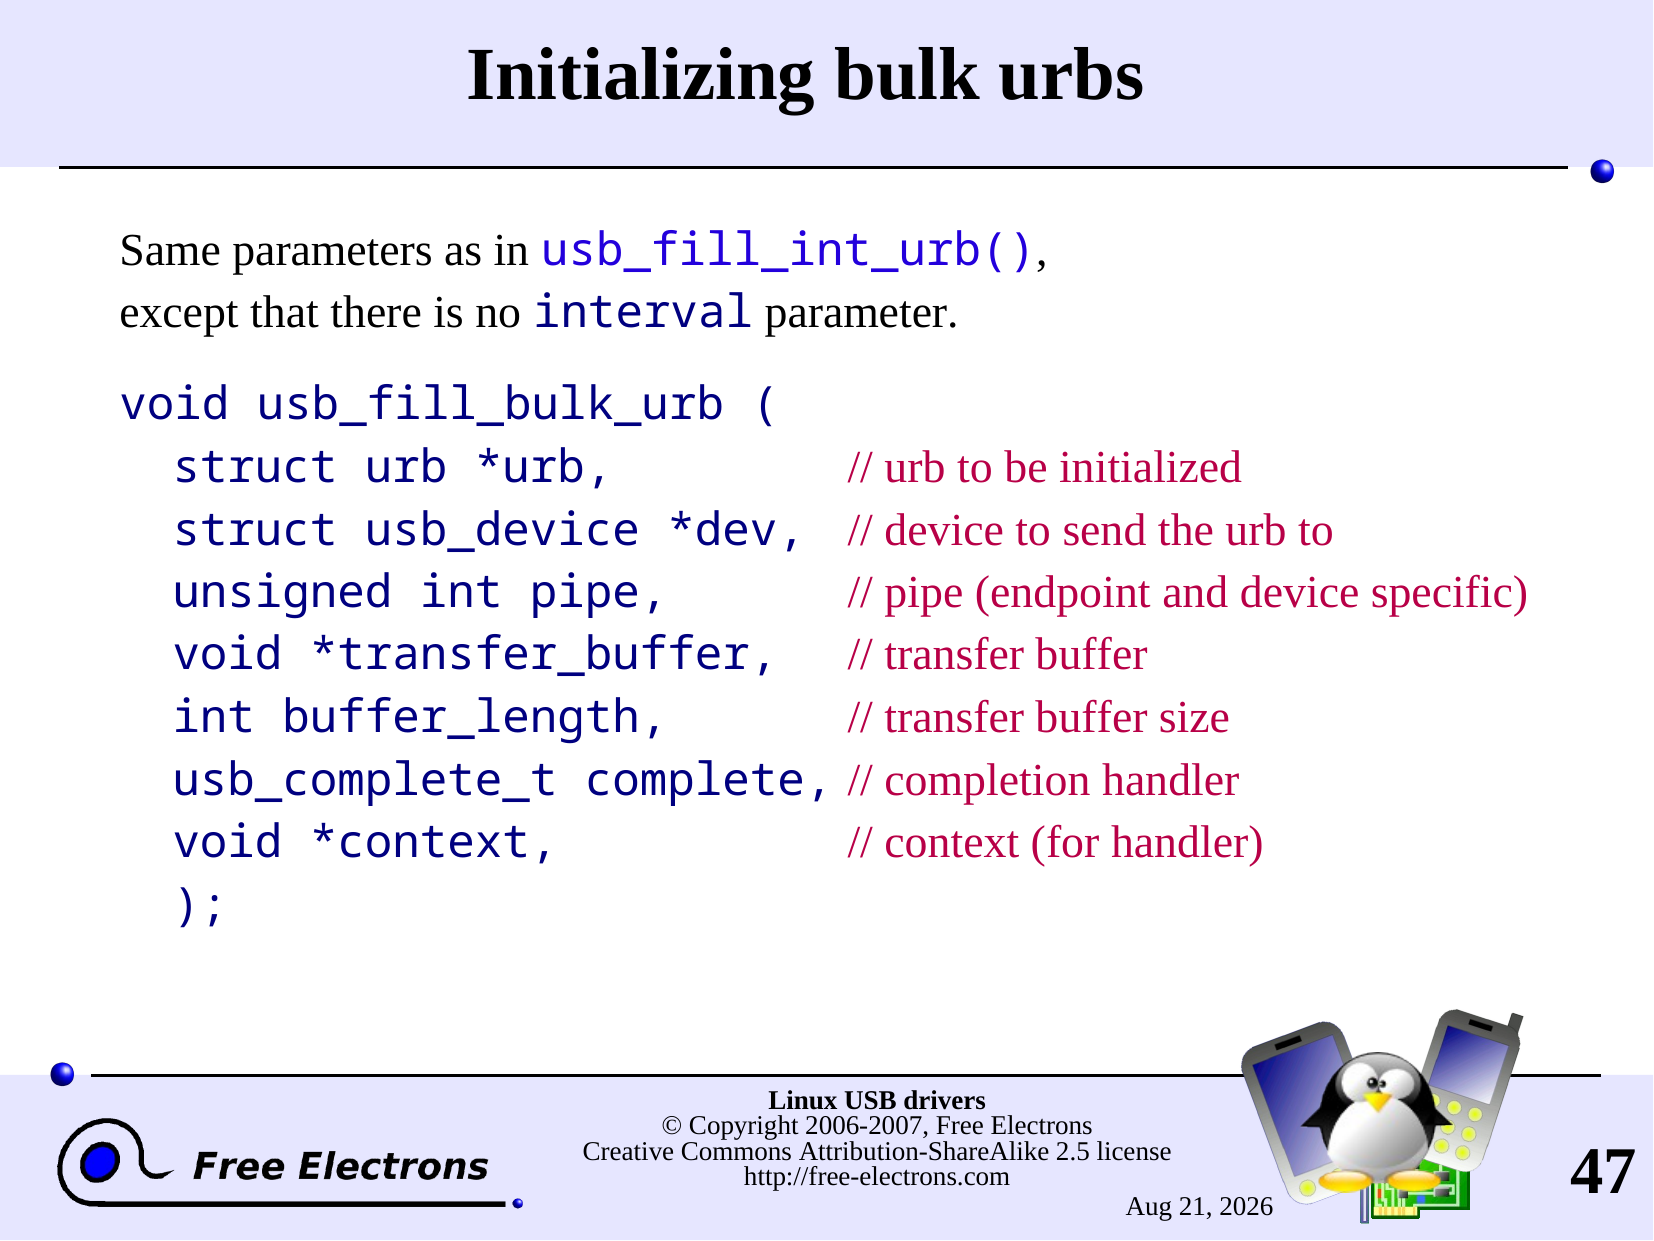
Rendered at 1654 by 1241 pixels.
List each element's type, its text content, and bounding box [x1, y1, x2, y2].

list Same parameters as in usb_fill_int_urb(), except that there is no interval parameter. void usb_fill_bulk_urb ( struct urb *urb, // urb to be initialized struct usb_device *dev, // device to send the urb to unsigned int pipe, // pipe (endpoint and device specific) void *transfer_buffer, // transfer buffer int buffer_length, // transfer buffer size usb_complete_t complete, // completion handler void *context, // context (for handler) ); [101, 216, 1577, 1066]
title Initializing bulk urbs [60, 25, 1551, 124]
picture [1231, 1066, 1521, 1241]
picture [50, 1107, 527, 1216]
